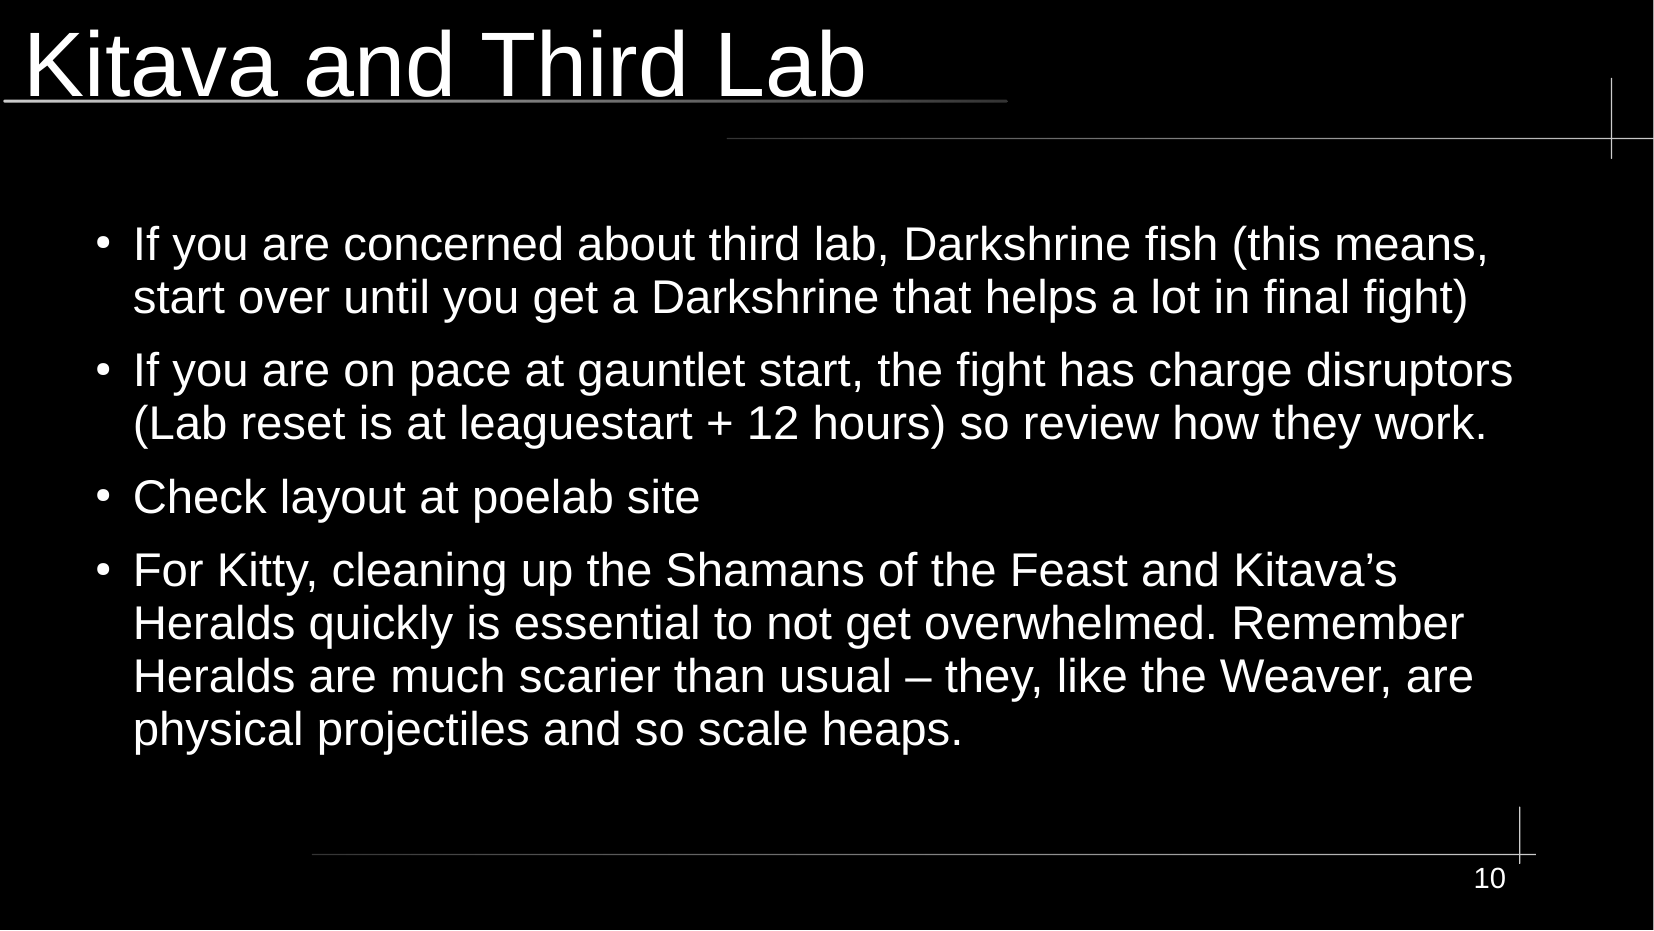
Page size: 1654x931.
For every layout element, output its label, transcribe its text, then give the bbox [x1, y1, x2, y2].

list If you are concerned about third lab, Darkshrine fish (this means, start over until you get a Darkshrine that helps a lot in final fight) If you are on pace at gauntlet start, the fight has charge disruptors (Lab reset is at leaguestart + 12 hours) so review how they work. Check layout at poelab site For Kitty, cleaning up the Shamans of the Feast and Kitava’s Heralds quickly is essential to not get overwhelmed. Remember Heralds are much scarier than usual – they, like the Weaver, are physical projectiles and so scale heaps. [82, 217, 1571, 758]
title Kitava and Third Lab [23, 11, 1589, 119]
